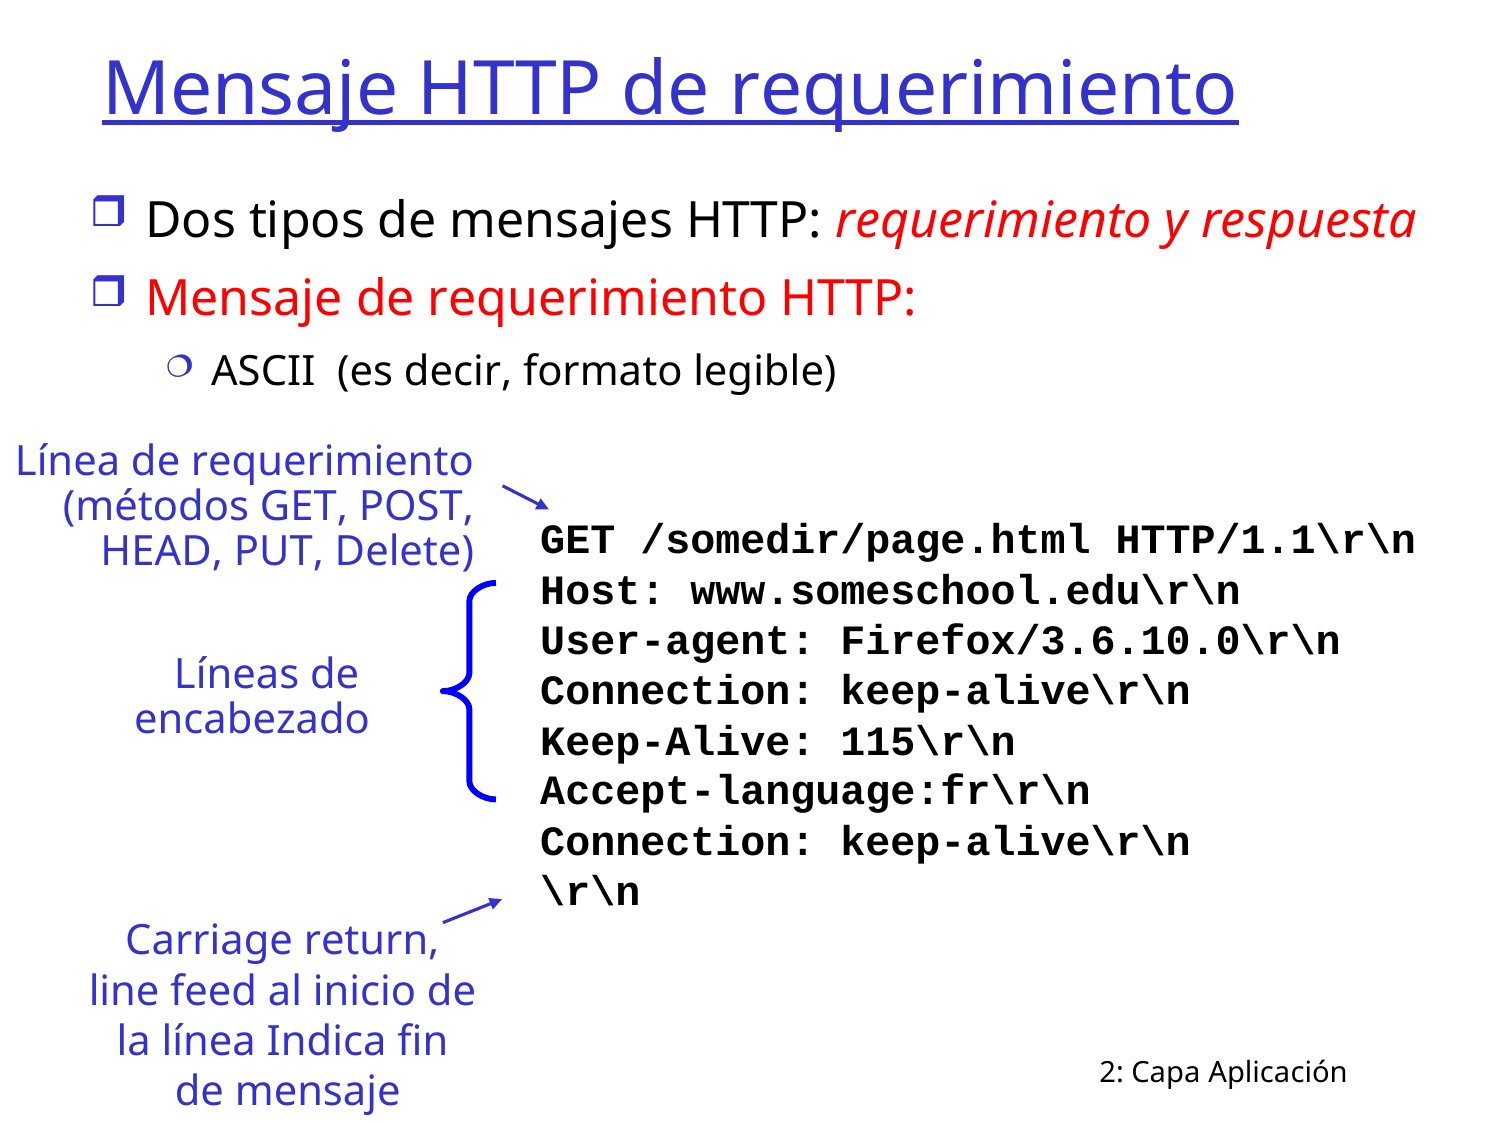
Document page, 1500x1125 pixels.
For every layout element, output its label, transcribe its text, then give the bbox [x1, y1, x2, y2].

text_box GET /somedir/page.html HTTP/1.1\r\n Host: www.someschool.edu\r\n User-agent: Firefox/3.6.10.0\r\n Connection: keep-alive\r\n Keep-Alive: 115\r\n Accept-language:fr\r\n Connection: keep-alive\r\n \r\n [525, 509, 1431, 922]
text_box Línea de requerimiento (métodos GET, POST, HEAD, PUT, Delete) [0, 432, 546, 633]
list Dos tipos de mensajes HTTP: requerimiento y respuesta Mensaje de requerimiento HTTP: ASCII (es decir, formato legible) [75, 180, 1463, 440]
text_box Carriage return, line feed al inicio de la línea Indica fin de mensaje [73, 910, 502, 1122]
text_box Líneas de encabezado [118, 644, 386, 751]
title Mensaje HTTP de requerimiento [87, 23, 1463, 150]
